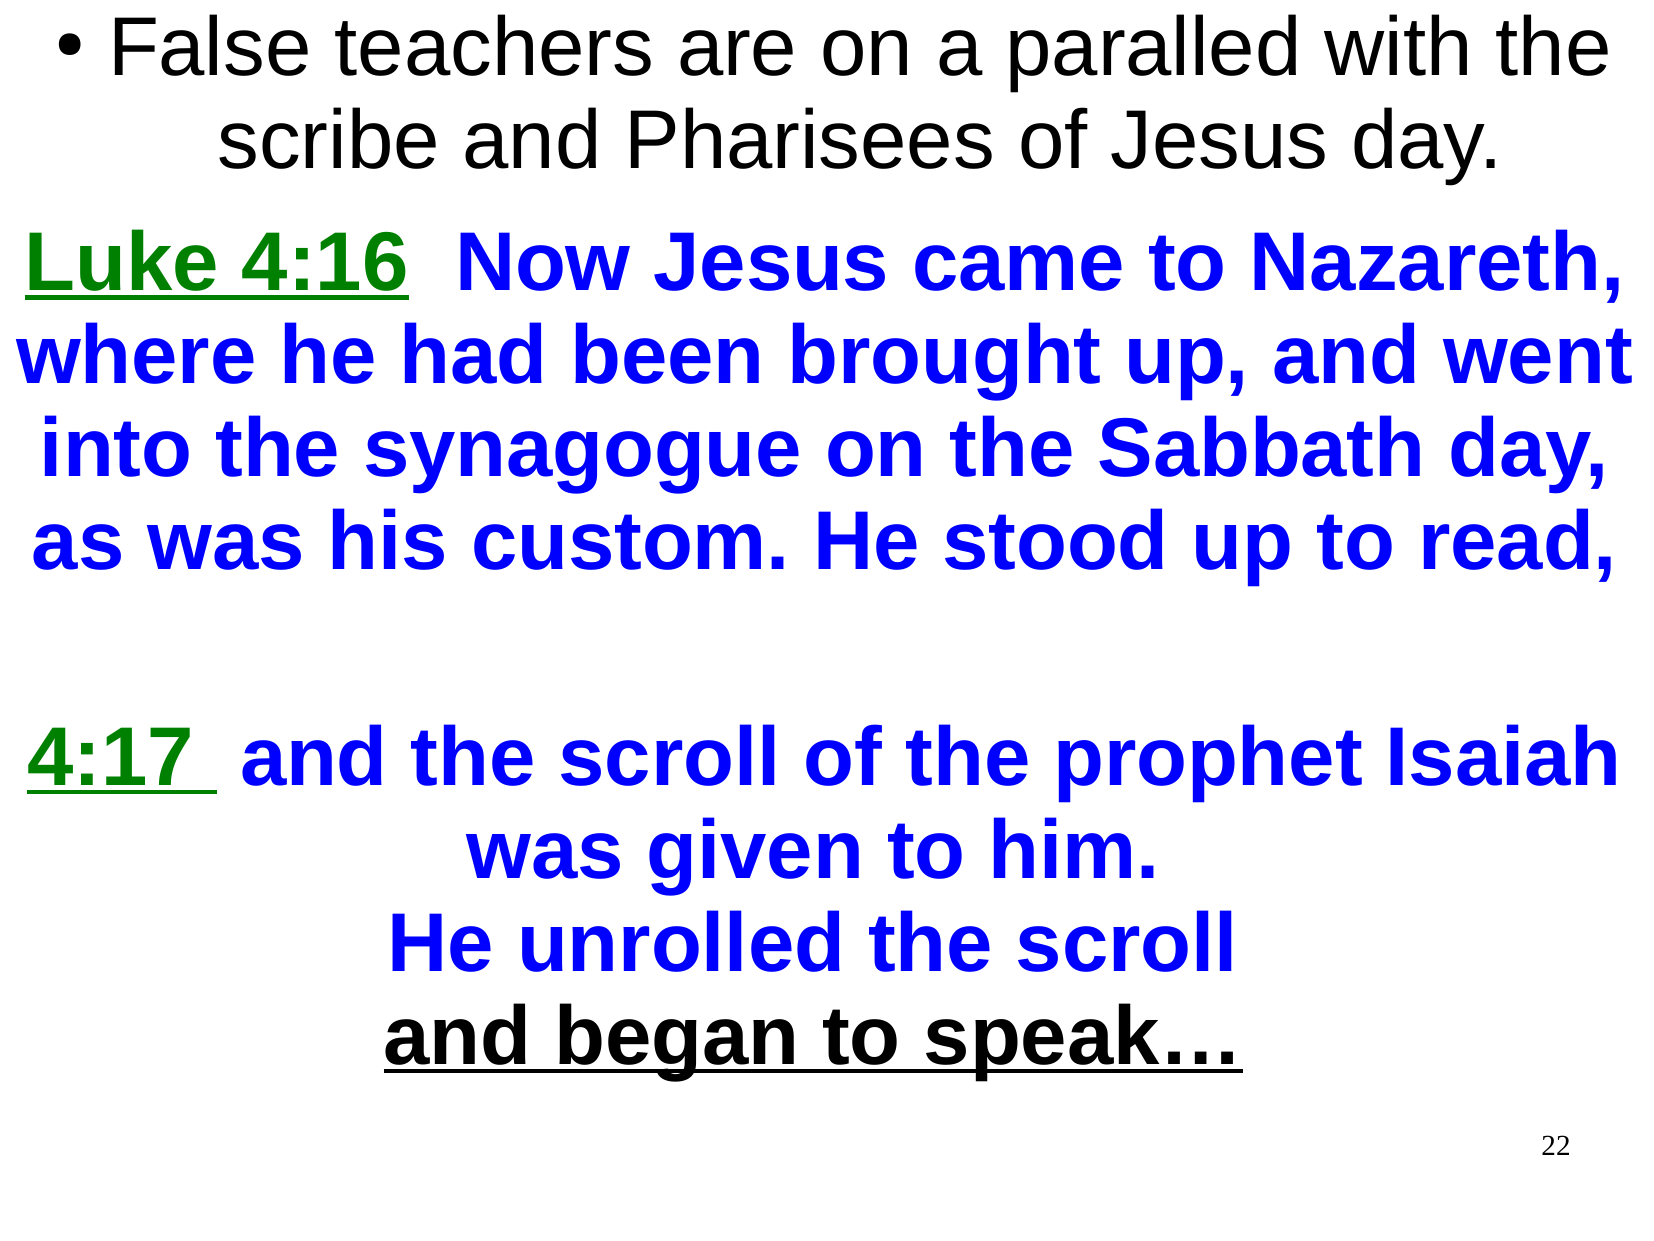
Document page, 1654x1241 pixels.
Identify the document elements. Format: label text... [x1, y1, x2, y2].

list False teachers are on a paralled with the scribe and Pharisees of Jesus day. Luke 4:16 Now Jesus came to Nazareth, where he had been brought up, and went into the synagogue on the Sabbath day, as was his custom. He stood up to read, 4:17 and the scroll of the prophet Isaiah was given to him. He unrolled the scroll and began to speak… [0, 0, 1651, 1238]
